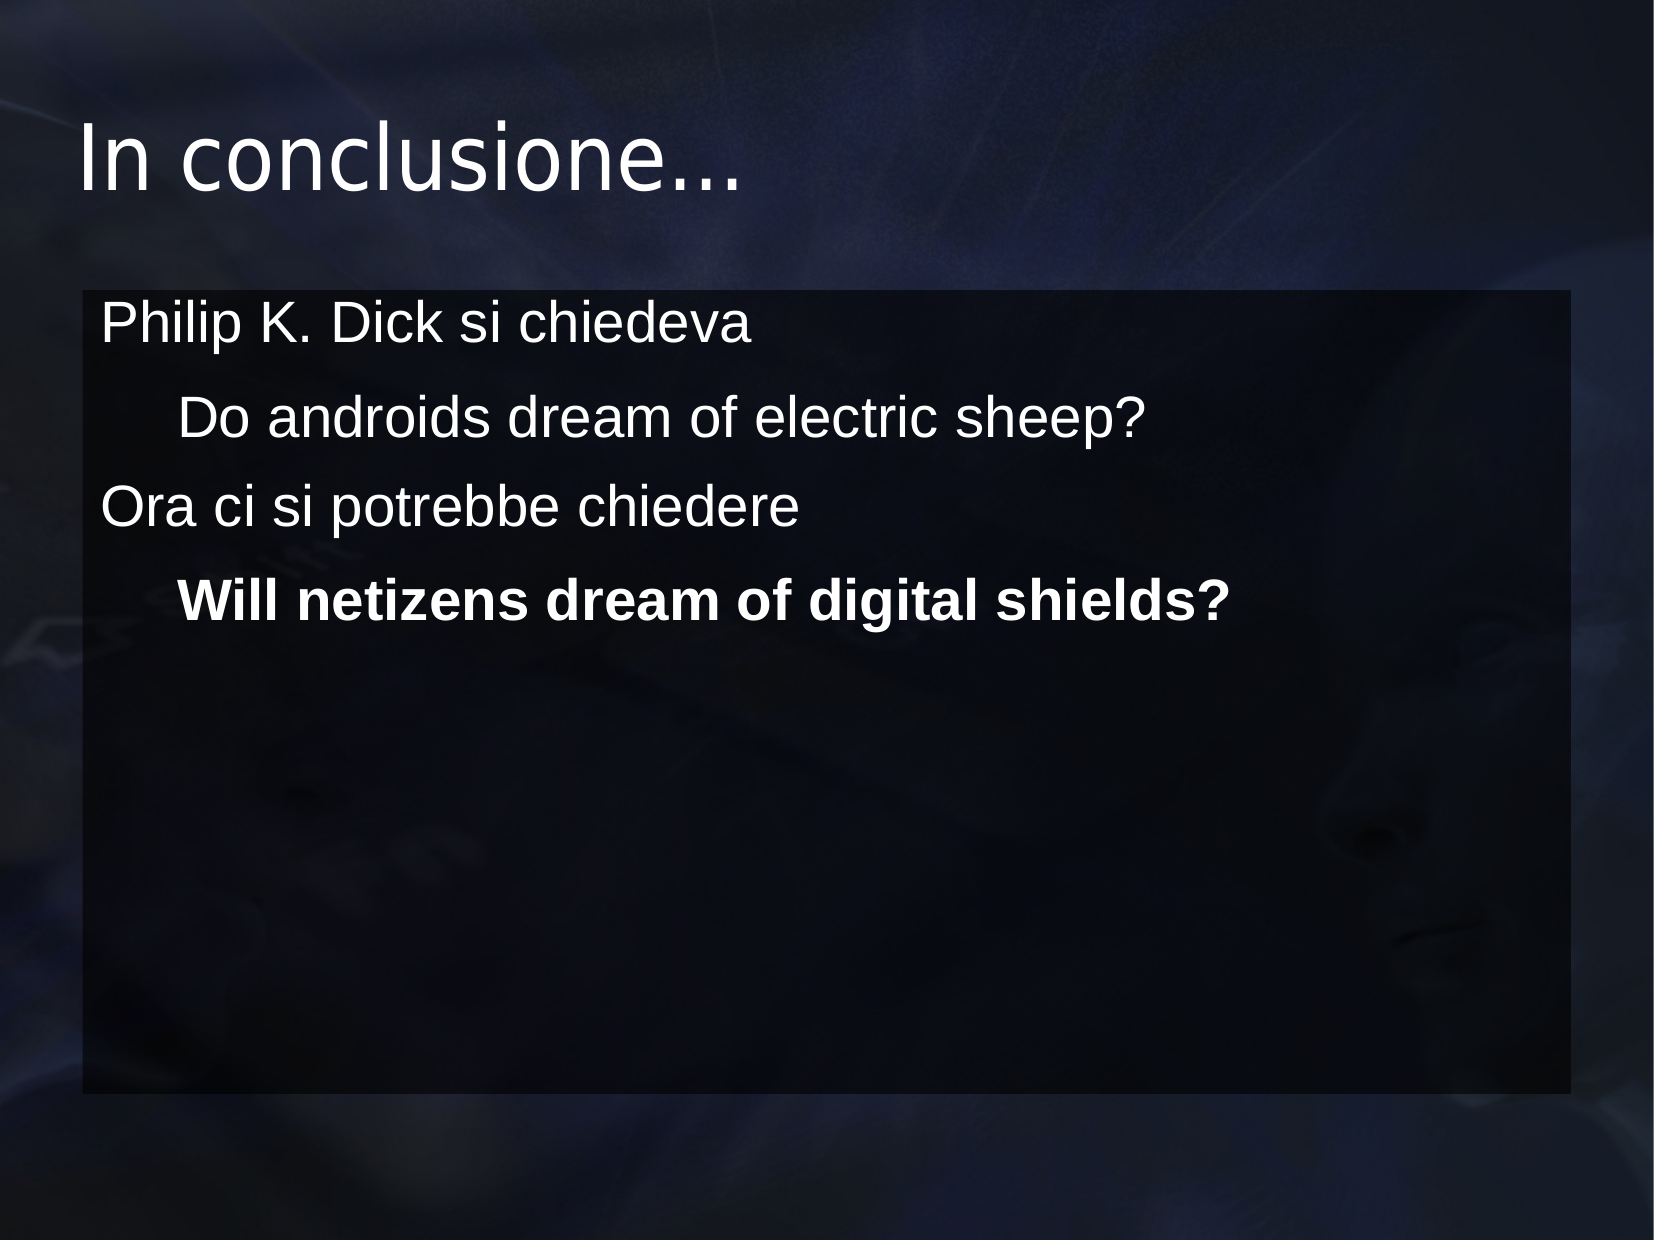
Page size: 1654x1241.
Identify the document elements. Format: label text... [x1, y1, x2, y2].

title In conclusione... [76, 55, 1565, 263]
list Philip K. Dick si chiedeva Do androids dream of electric sheep? Ora ci si potrebbe chiedere Will netizens dream of digital shields? [82, 290, 1571, 1094]
picture [0, 0, 1654, 1240]
